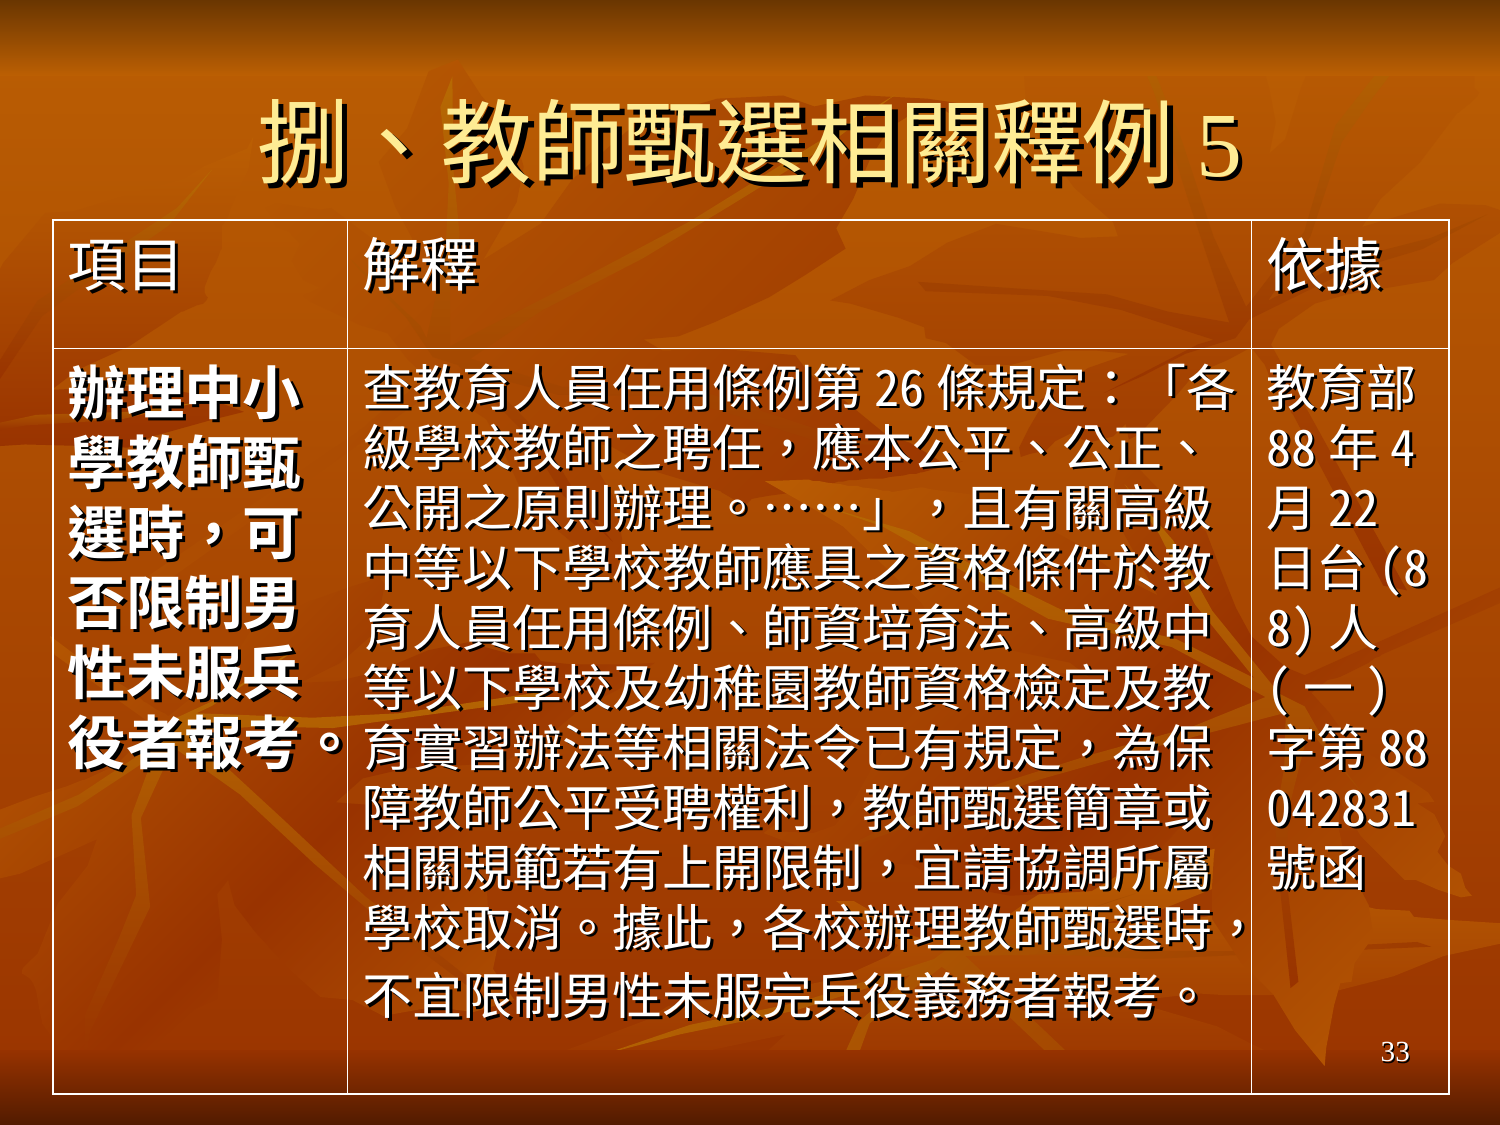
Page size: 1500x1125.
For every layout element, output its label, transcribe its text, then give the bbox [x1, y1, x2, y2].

table_header 依據 [1252, 221, 1448, 348]
table_cell 辦理中小學教師甄選時，可否限制男性未服兵役者報考。 [54, 349, 347, 1093]
table_header 解釋 [348, 221, 1251, 348]
table_header 項目 [54, 221, 347, 348]
table_cell 查教育人員任用條例第26條規定：「各級學校教師之聘任，應本公平、公正、公開之原則辦理。……」，且有關高級中等以下學校教師應具之資格條件於教育人員任用條例、師資培育法、高級中等以下學校及幼稚園教師資格檢定及教育實習辦法等相關法令已有規定，為保障教師公平受聘權利，教師甄選簡章或相關規範若有上開限制，宜請協調所屬學校取消。據此，各校辦理教師甄選時，不宜限制男性未服完兵役義務者報考。 [348, 349, 1251, 1093]
title 捌、教師甄選相關釋例5 [75, 45, 1426, 219]
table_cell 教育部88年4月22日台(88)人(一)字第88042831號函 [1252, 349, 1448, 1093]
